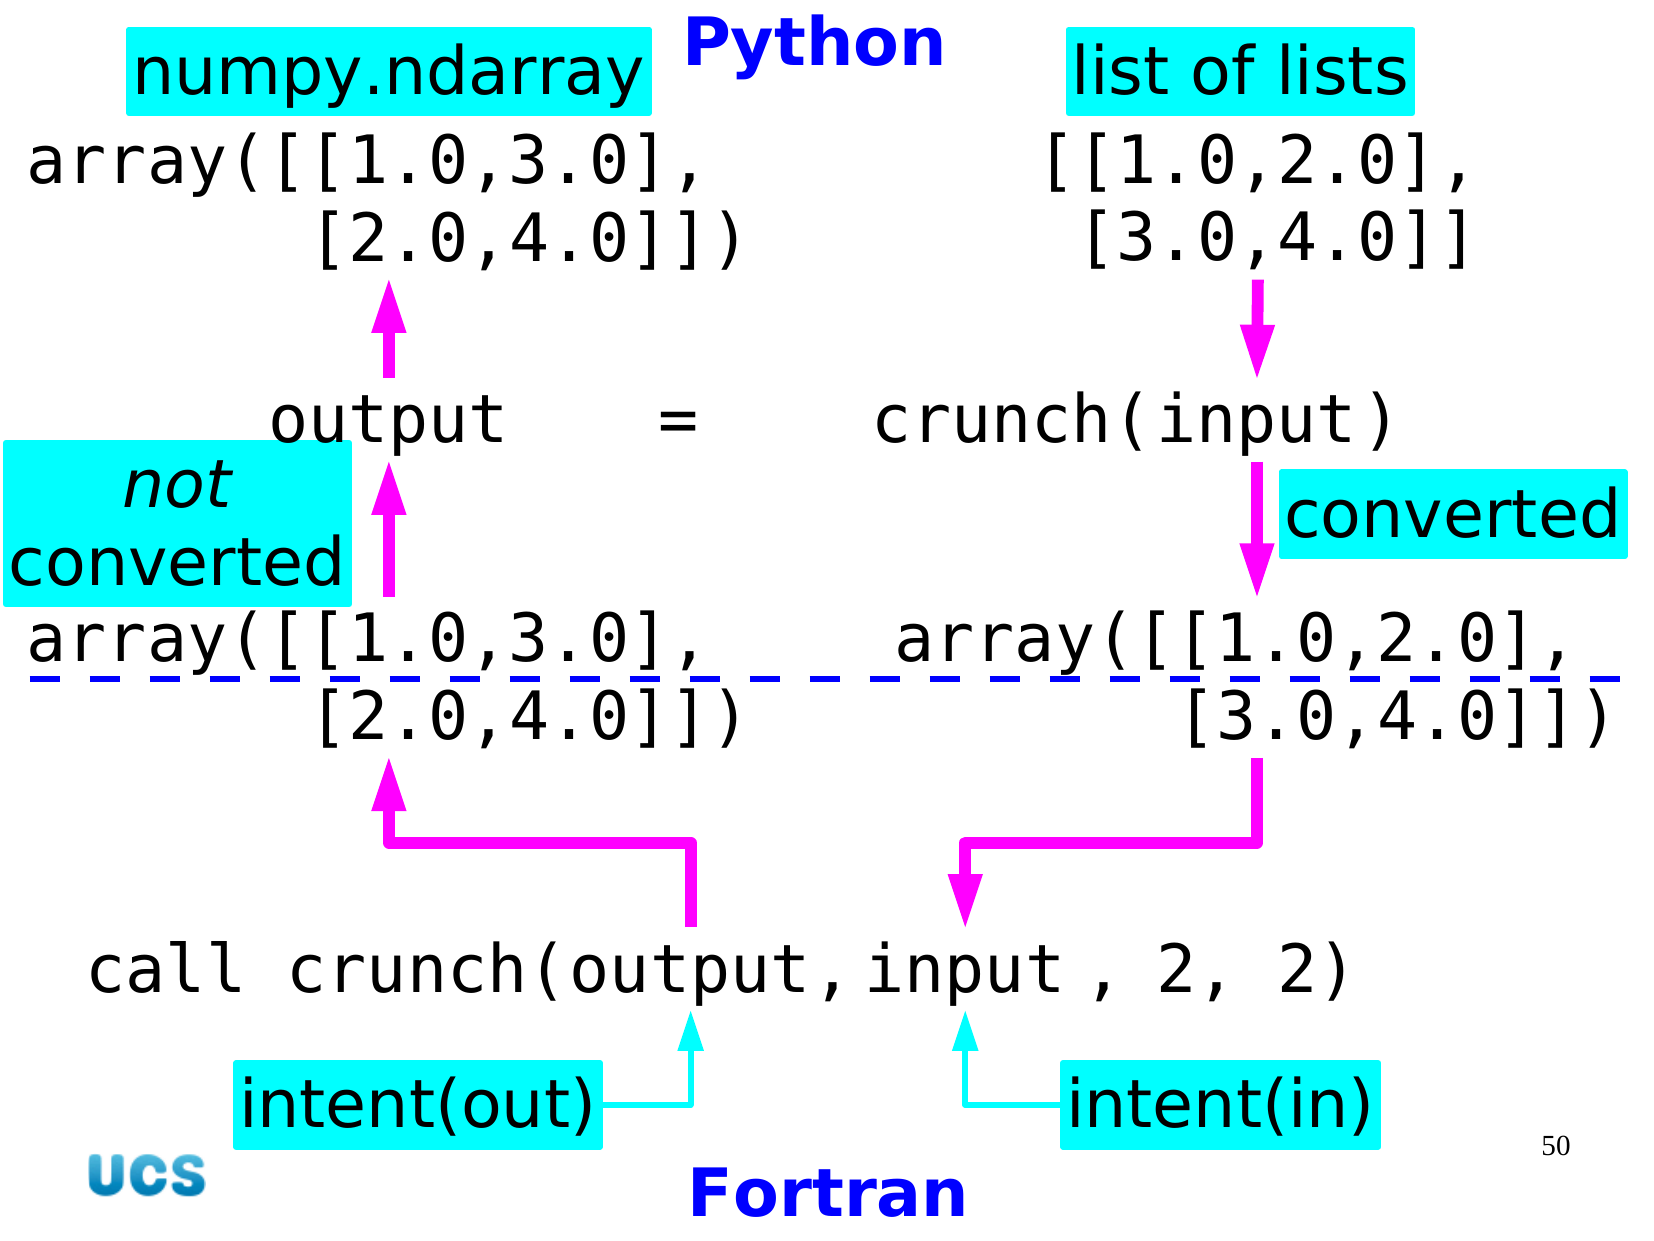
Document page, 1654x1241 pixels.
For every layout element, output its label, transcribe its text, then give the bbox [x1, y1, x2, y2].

text_box [[1.0,2.0], [3.0,4.0]] [1033, 118, 1483, 280]
text_box converted [1281, 472, 1625, 557]
text_box call crunch( [82, 927, 566, 1011]
text_box array([[1.0,3.0], [2.0,4.0]]) [23, 118, 755, 280]
text_box input [861, 927, 1069, 1011]
text_box output [265, 377, 513, 462]
text_box ) [1358, 377, 1405, 462]
text_box not converted [5, 442, 350, 605]
text_box output [566, 927, 809, 1011]
picture [88, 1153, 206, 1198]
text_box intent(out) [236, 1062, 601, 1147]
text_box crunch( [868, 377, 1153, 462]
text_box intent(in) [1062, 1062, 1379, 1147]
text_box input [1153, 377, 1358, 462]
text_box array([[1.0,3.0], [2.0,4.0]]) [23, 596, 755, 759]
text_box numpy.ndarray [129, 29, 649, 114]
text_box Python [679, 0, 951, 84]
text_box array([[1.0,2.0], [3.0,4.0]]) [891, 596, 1623, 758]
text_box Fortran [685, 1151, 973, 1236]
text_box , [1080, 927, 1128, 1011]
text_box = [655, 377, 702, 462]
text_box , [809, 927, 856, 1011]
text_box 2, 2) [1153, 927, 1361, 1011]
text_box list of lists [1068, 29, 1413, 114]
